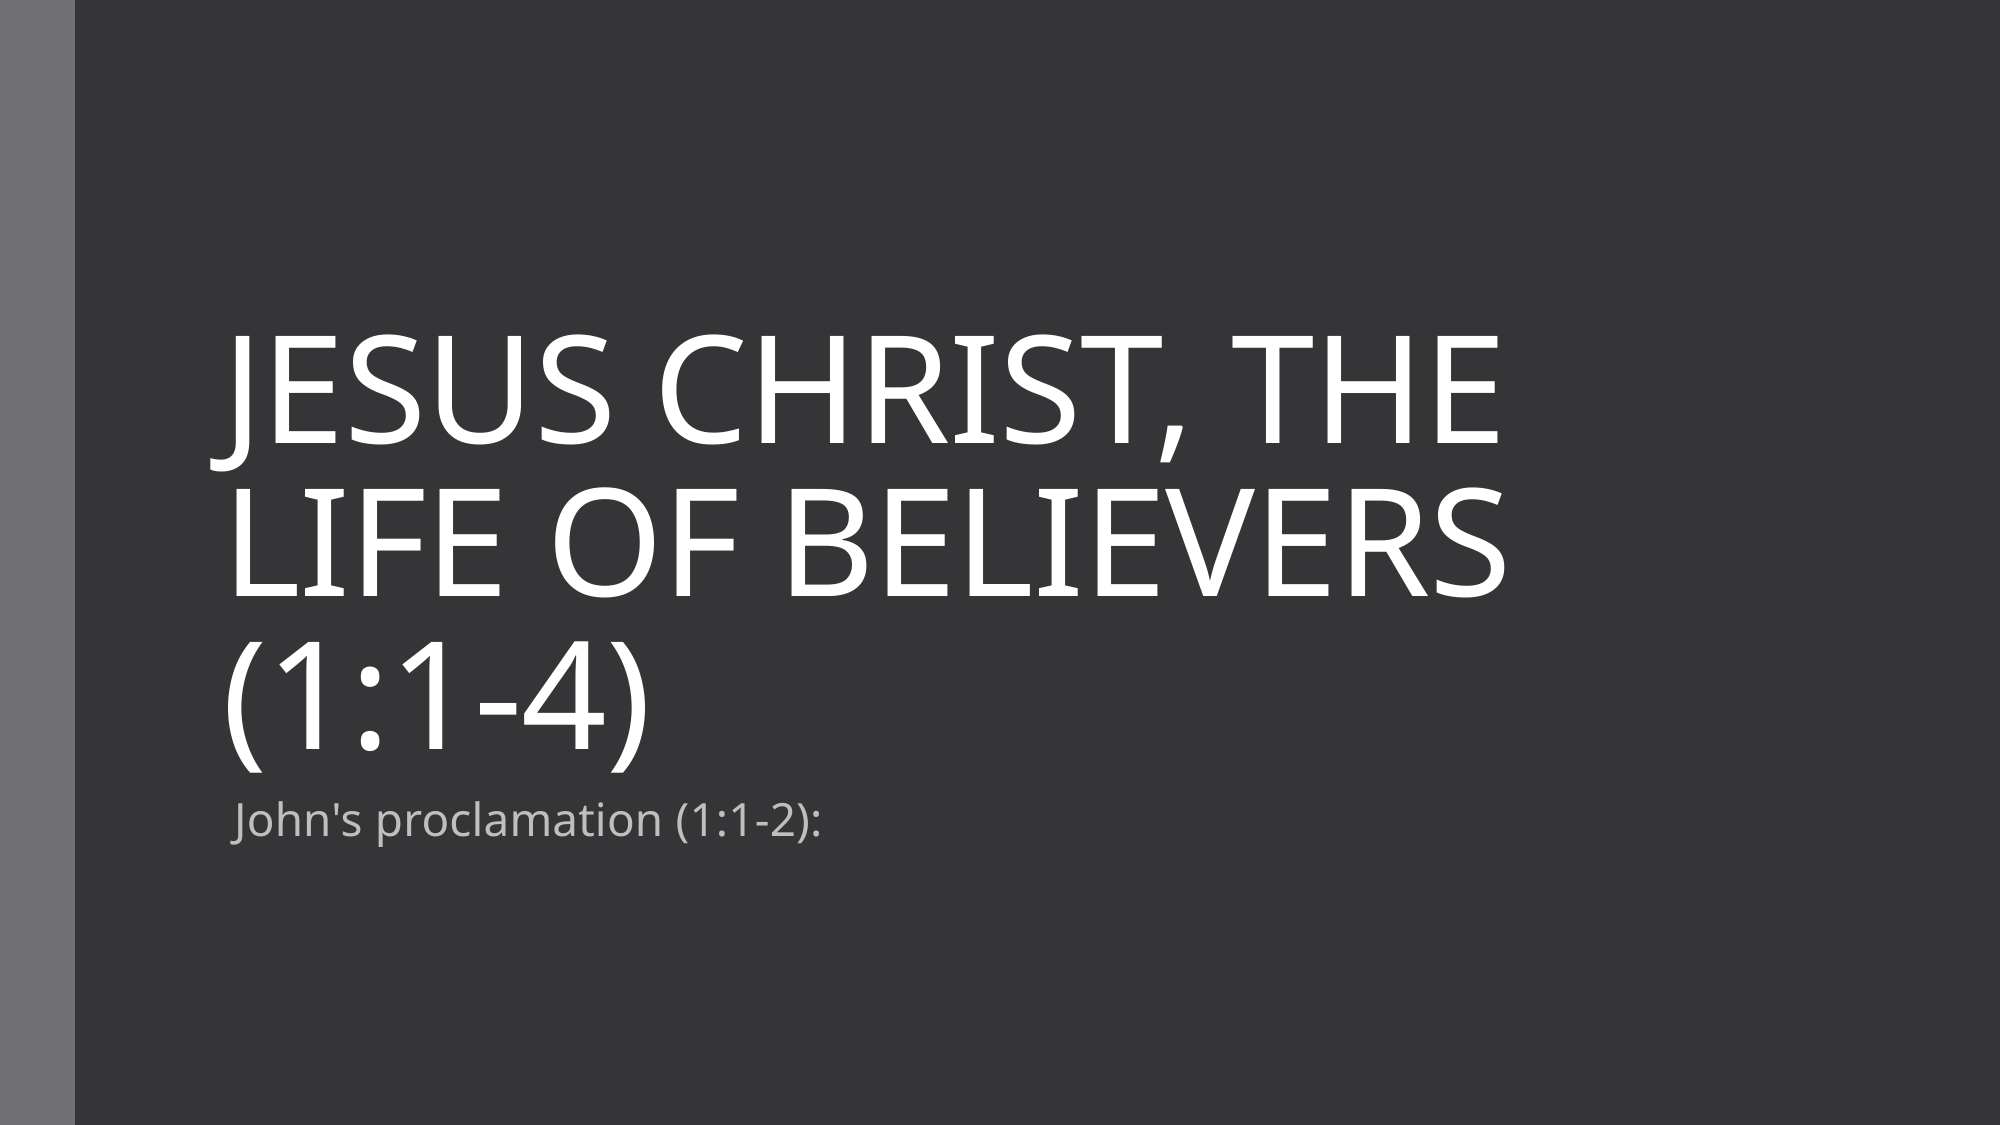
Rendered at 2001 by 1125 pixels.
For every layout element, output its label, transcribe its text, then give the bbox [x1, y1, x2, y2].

title JESUS CHRIST, THE LIFE OF BELIEVERS (1:1-4) [206, 124, 1752, 787]
subtitle John's proclamation (1:1-2): [206, 787, 1752, 1066]
